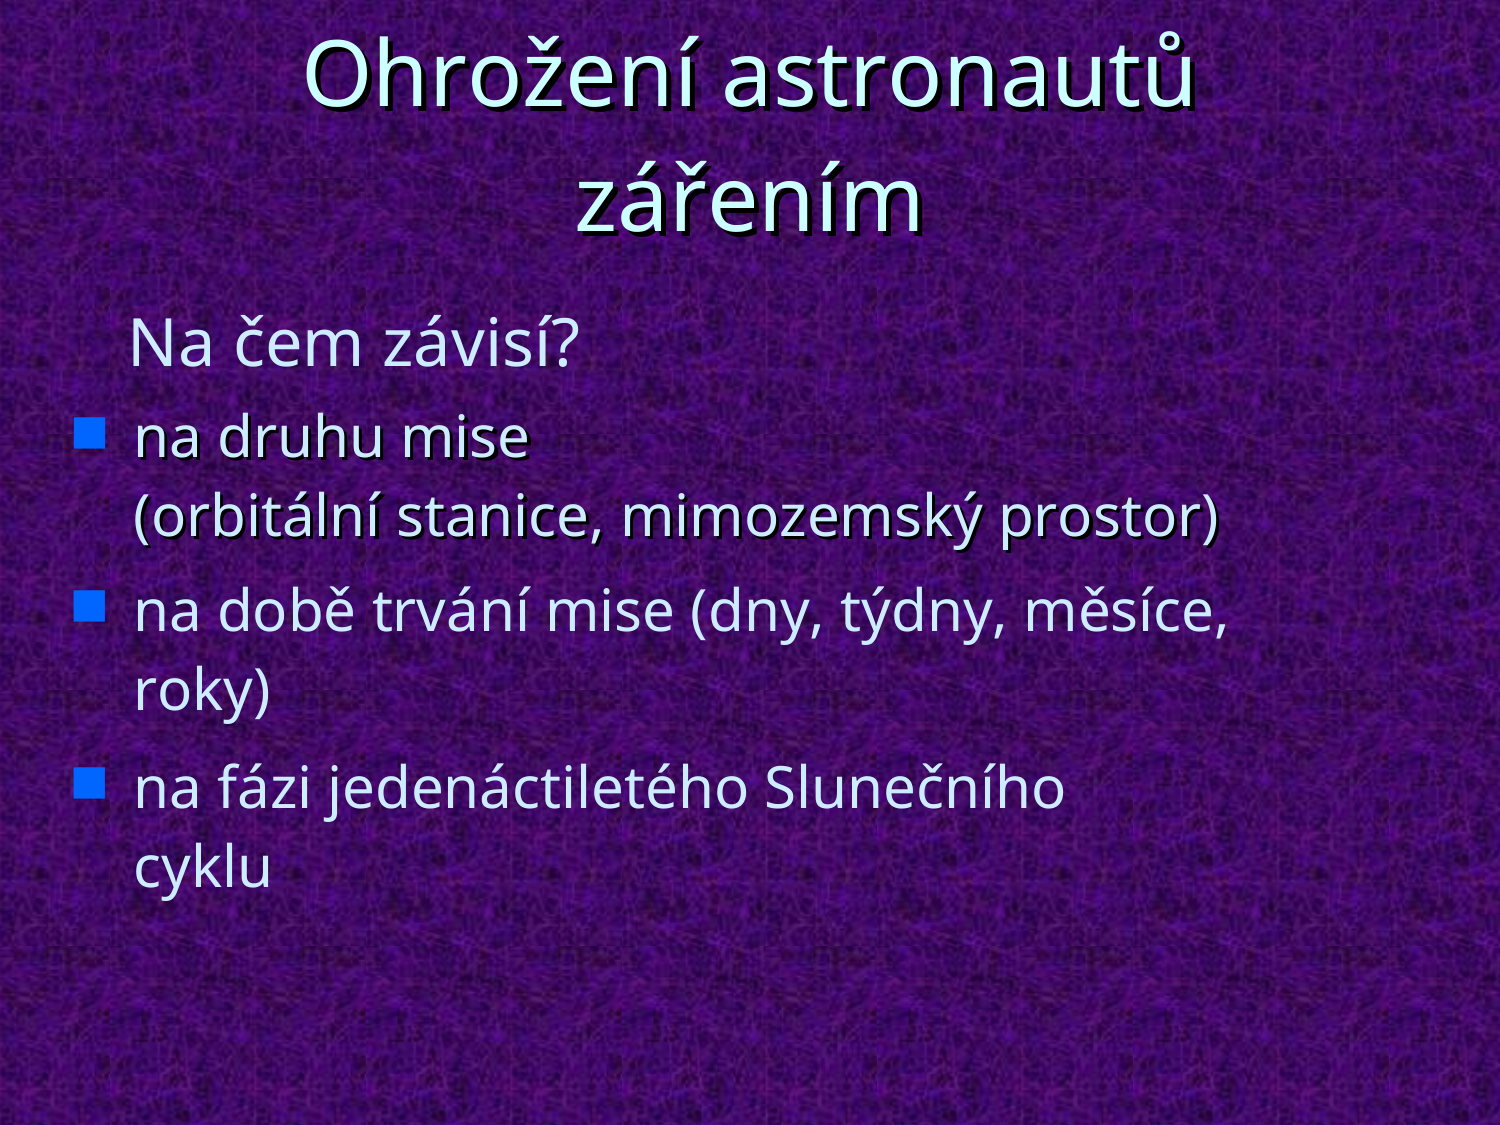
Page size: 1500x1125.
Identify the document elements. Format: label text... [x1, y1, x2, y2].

text_box na době trvání mise (dny, týdny, měsíce, roky) [62, 561, 1375, 709]
text_box Na čem závisí? [0, 287, 709, 376]
list na druhu mise (orbitální stanice, mimozemský prostor) [62, 387, 1338, 550]
picture [0, 0, 1500, 1125]
text_box na fázi jedenáctiletého Slunečního cyklu [62, 738, 1225, 857]
title Ohrožení astronautů zářením [112, 0, 1388, 266]
